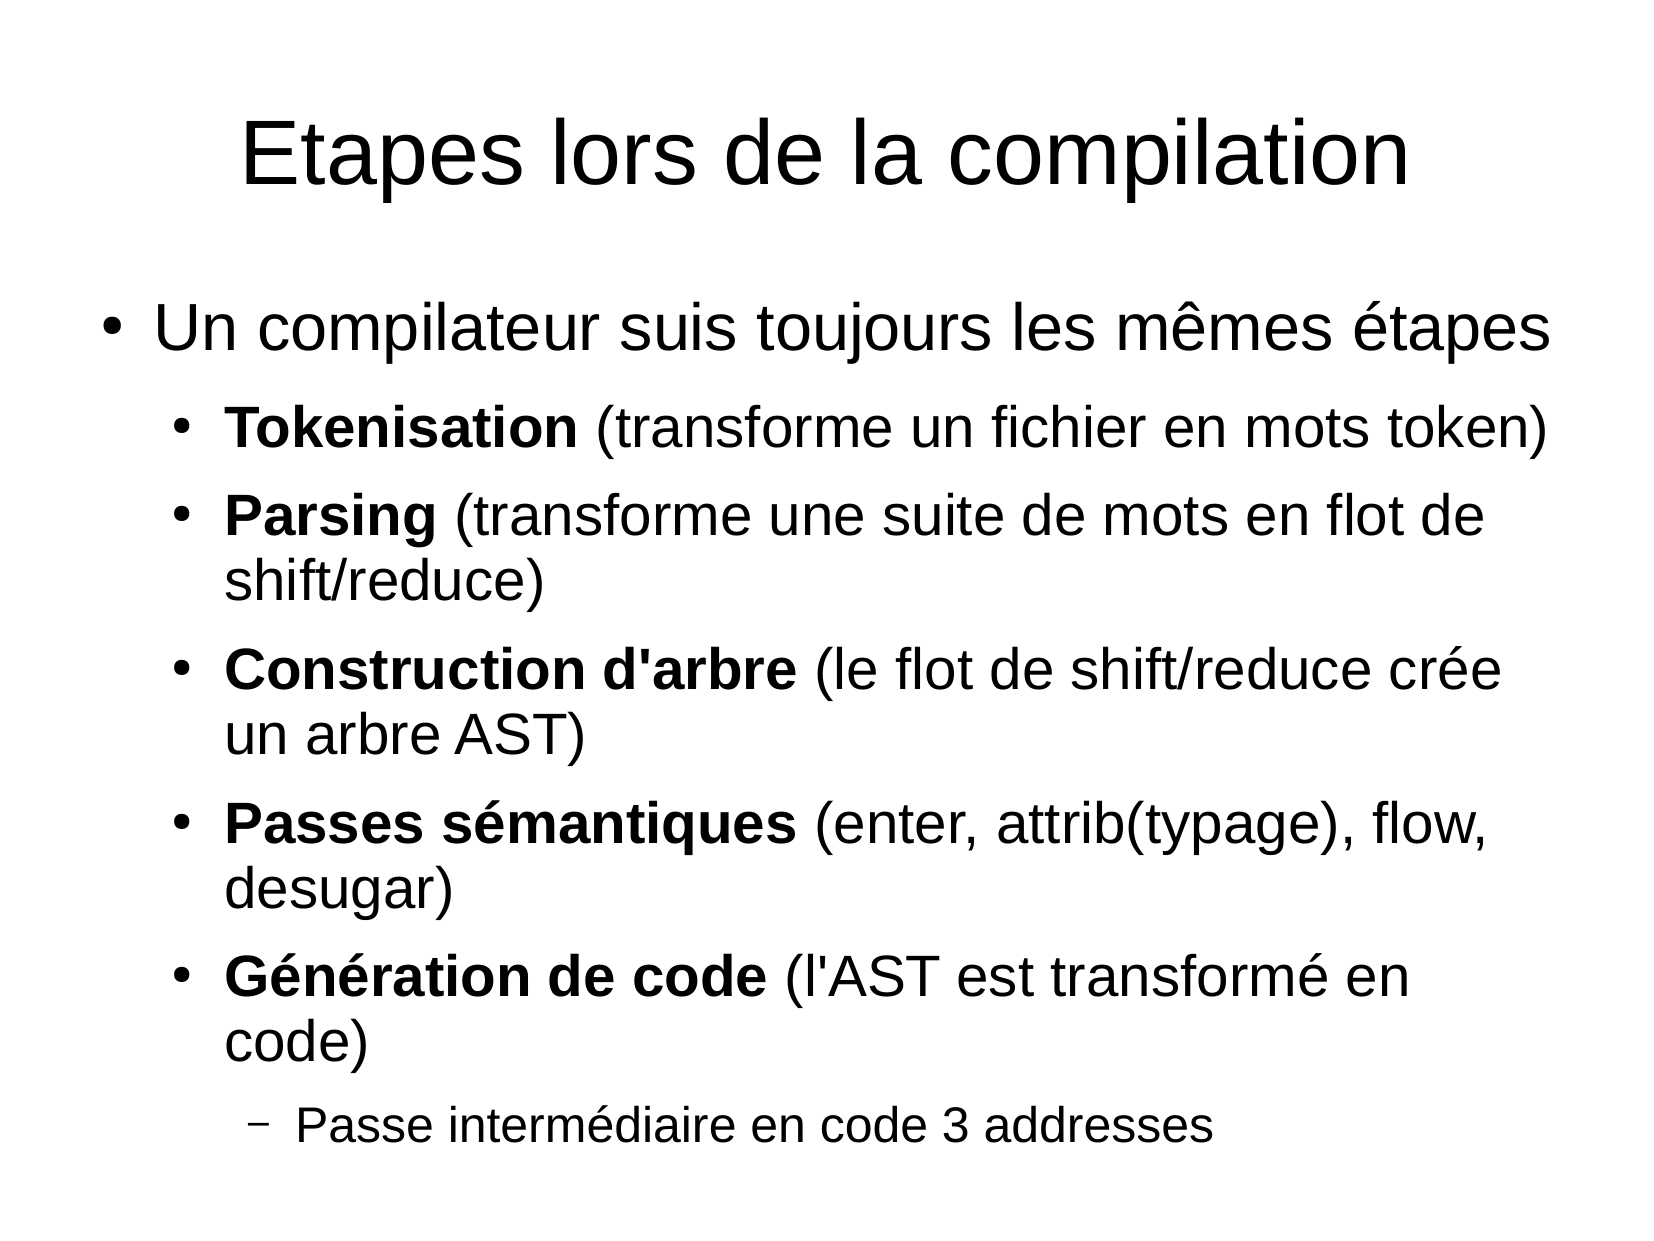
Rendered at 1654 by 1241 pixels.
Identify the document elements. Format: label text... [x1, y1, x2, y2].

list Un compilateur suis toujours les mêmes étapes Tokenisation (transforme un fichier en mots token) Parsing (transforme une suite de mots en flot de shift/reduce) Construction d'arbre (le flot de shift/reduce crée un arbre AST) Passes sémantiques (enter, attrib(typage), flow, desugar) Génération de code (l'AST est transformé en code) Passe intermédiaire en code 3 addresses [82, 290, 1571, 1154]
title Etapes lors de la compilation [82, 56, 1571, 250]
